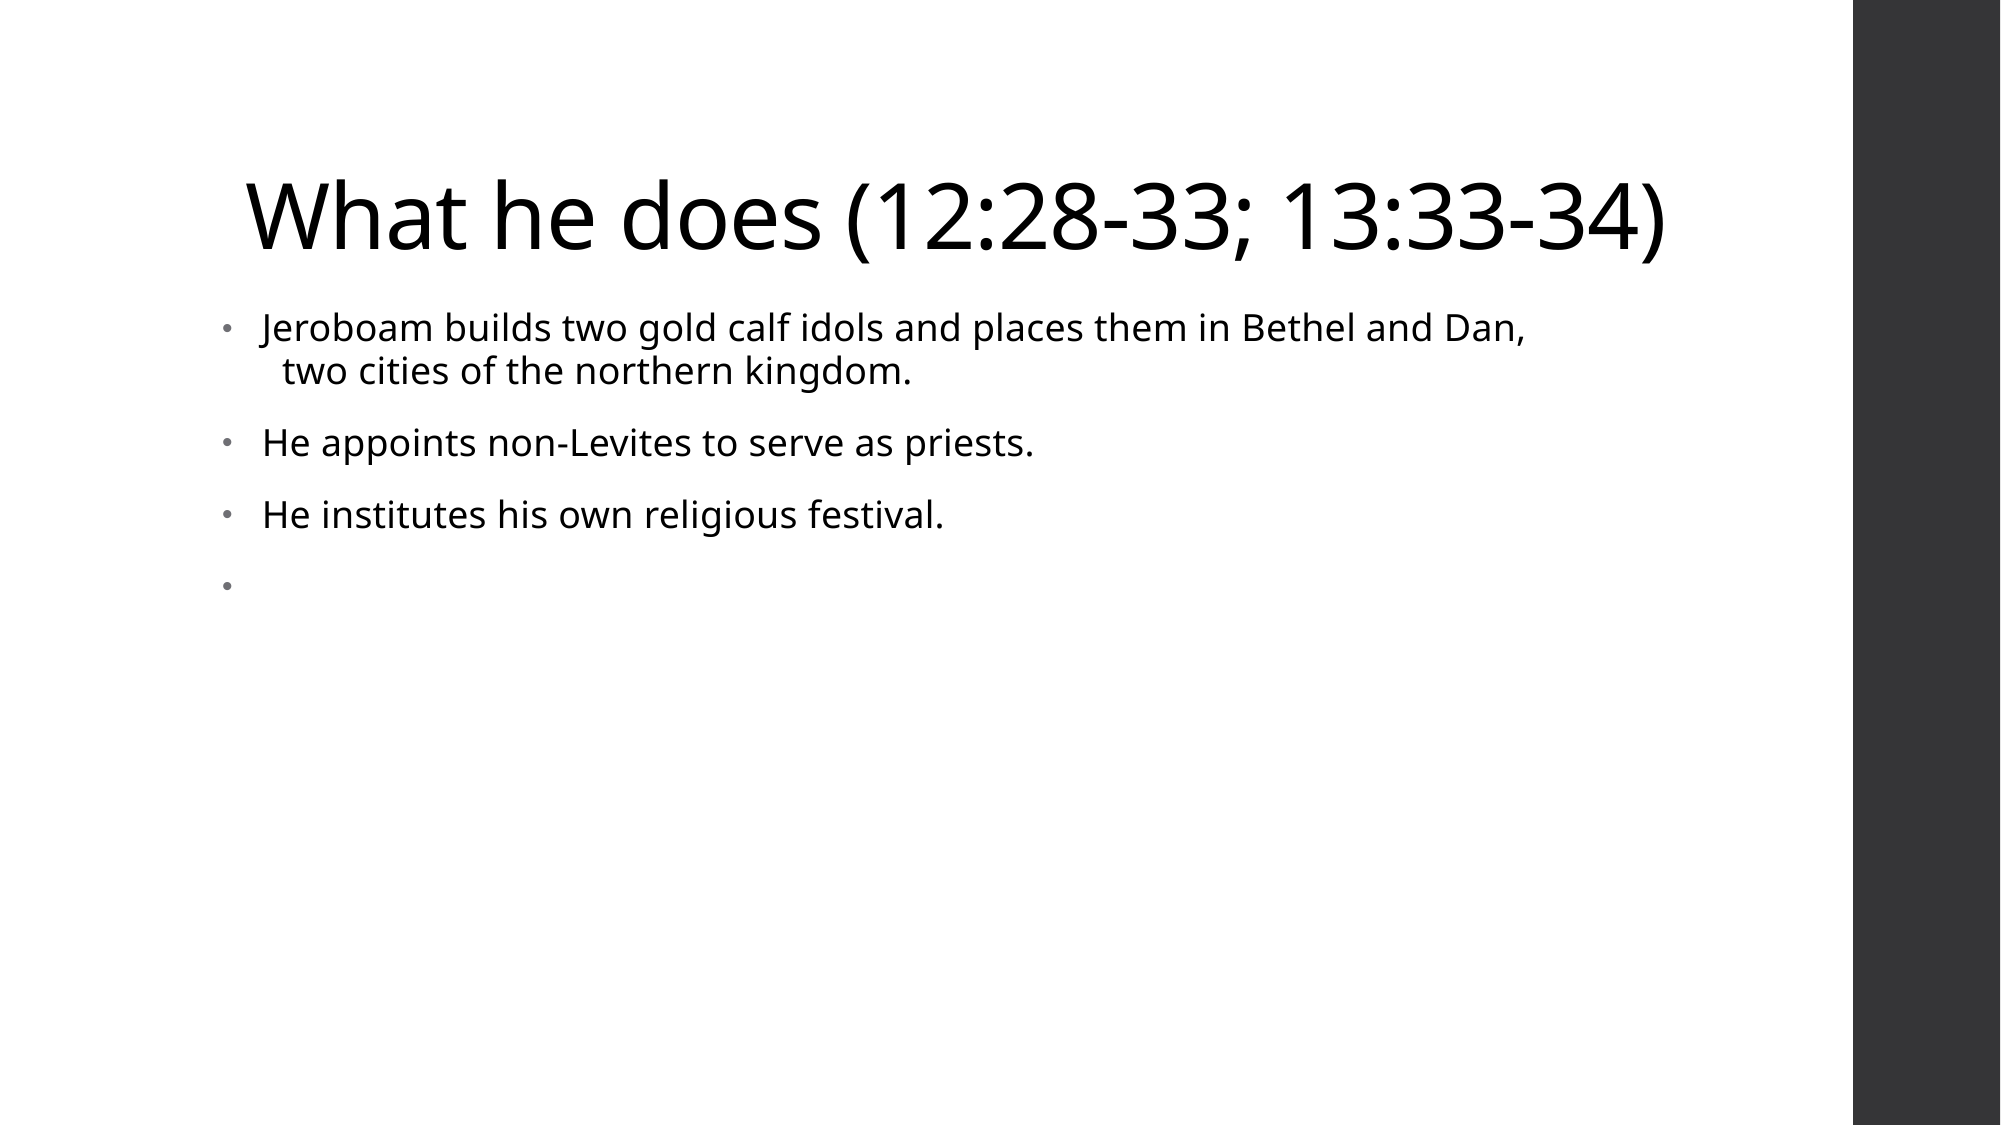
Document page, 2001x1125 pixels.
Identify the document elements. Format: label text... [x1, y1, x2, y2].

list Jeroboam builds two gold calf idols and places them in Bethel and Dan, two cities of the northern kingdom. He appoints non-Levites to serve as priests. He institutes his own religious festival. [206, 299, 1617, 1014]
title What he does (12:28-33; 13:33-34) [206, 60, 1797, 278]
